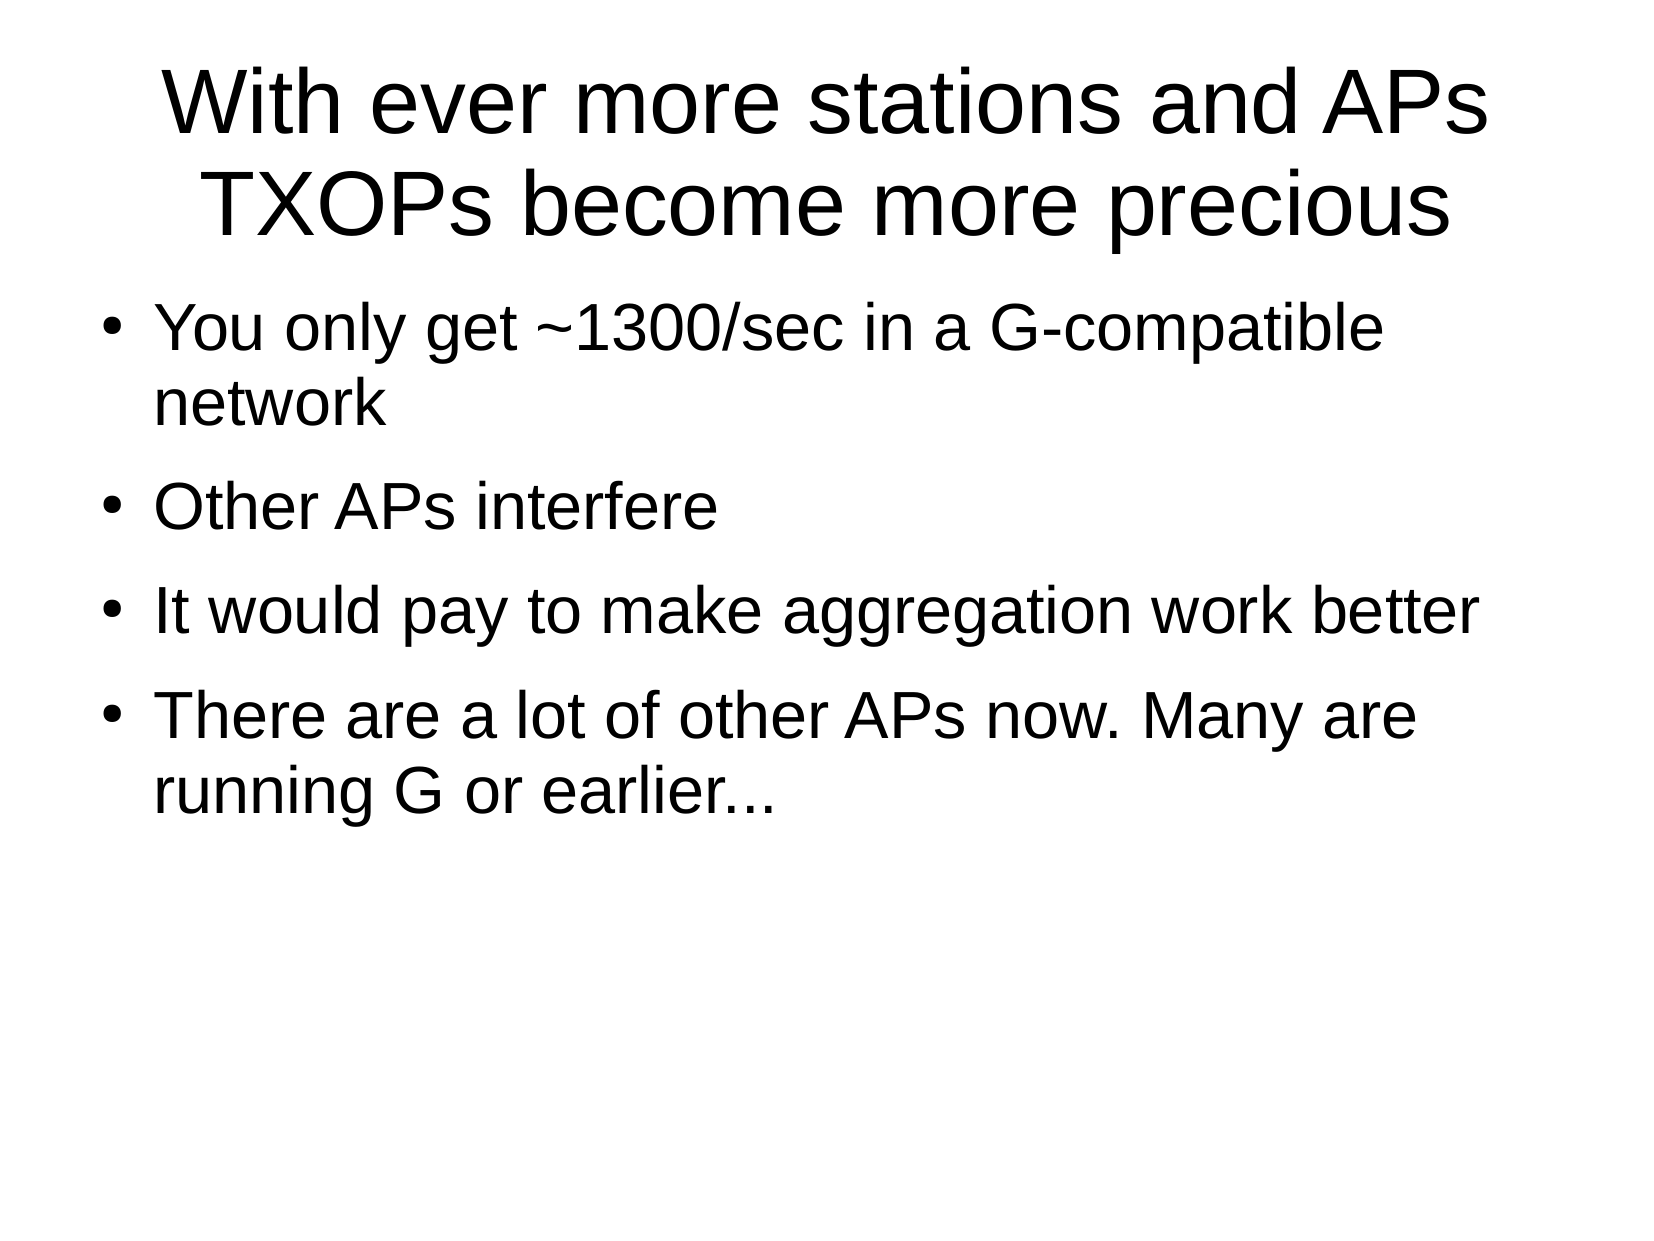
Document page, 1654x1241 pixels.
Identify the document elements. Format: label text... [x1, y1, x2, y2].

title With ever more stations and APs TXOPs become more precious [82, 49, 1571, 257]
list You only get ~1300/sec in a G-compatible network Other APs interfere It would pay to make aggregation work better There are a lot of other APs now. Many are running G or earlier... [82, 290, 1538, 1010]
